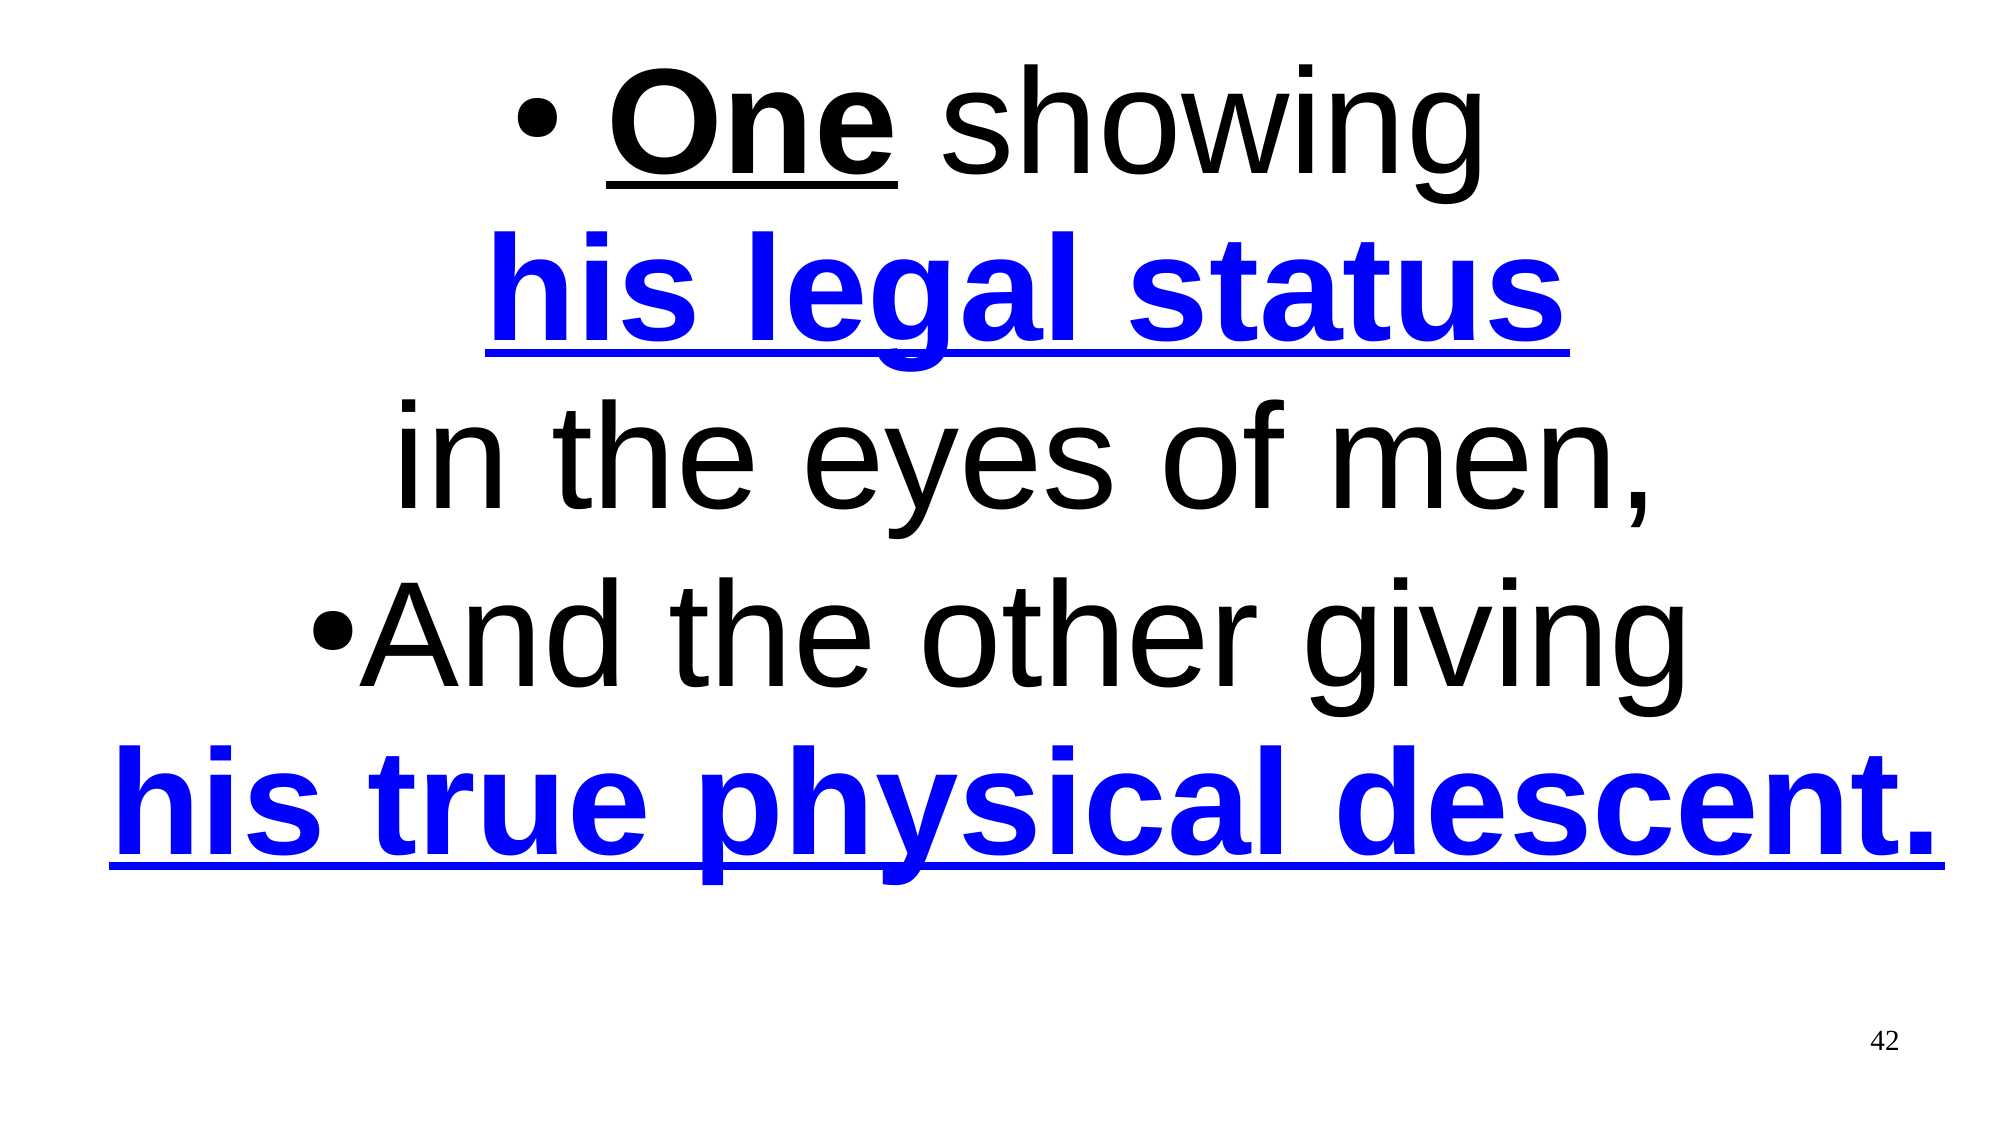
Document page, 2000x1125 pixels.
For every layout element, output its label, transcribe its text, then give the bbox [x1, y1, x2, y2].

list One showing his legal status in the eyes of men, And the other giving his true physical descent. [37, 37, 1988, 1125]
